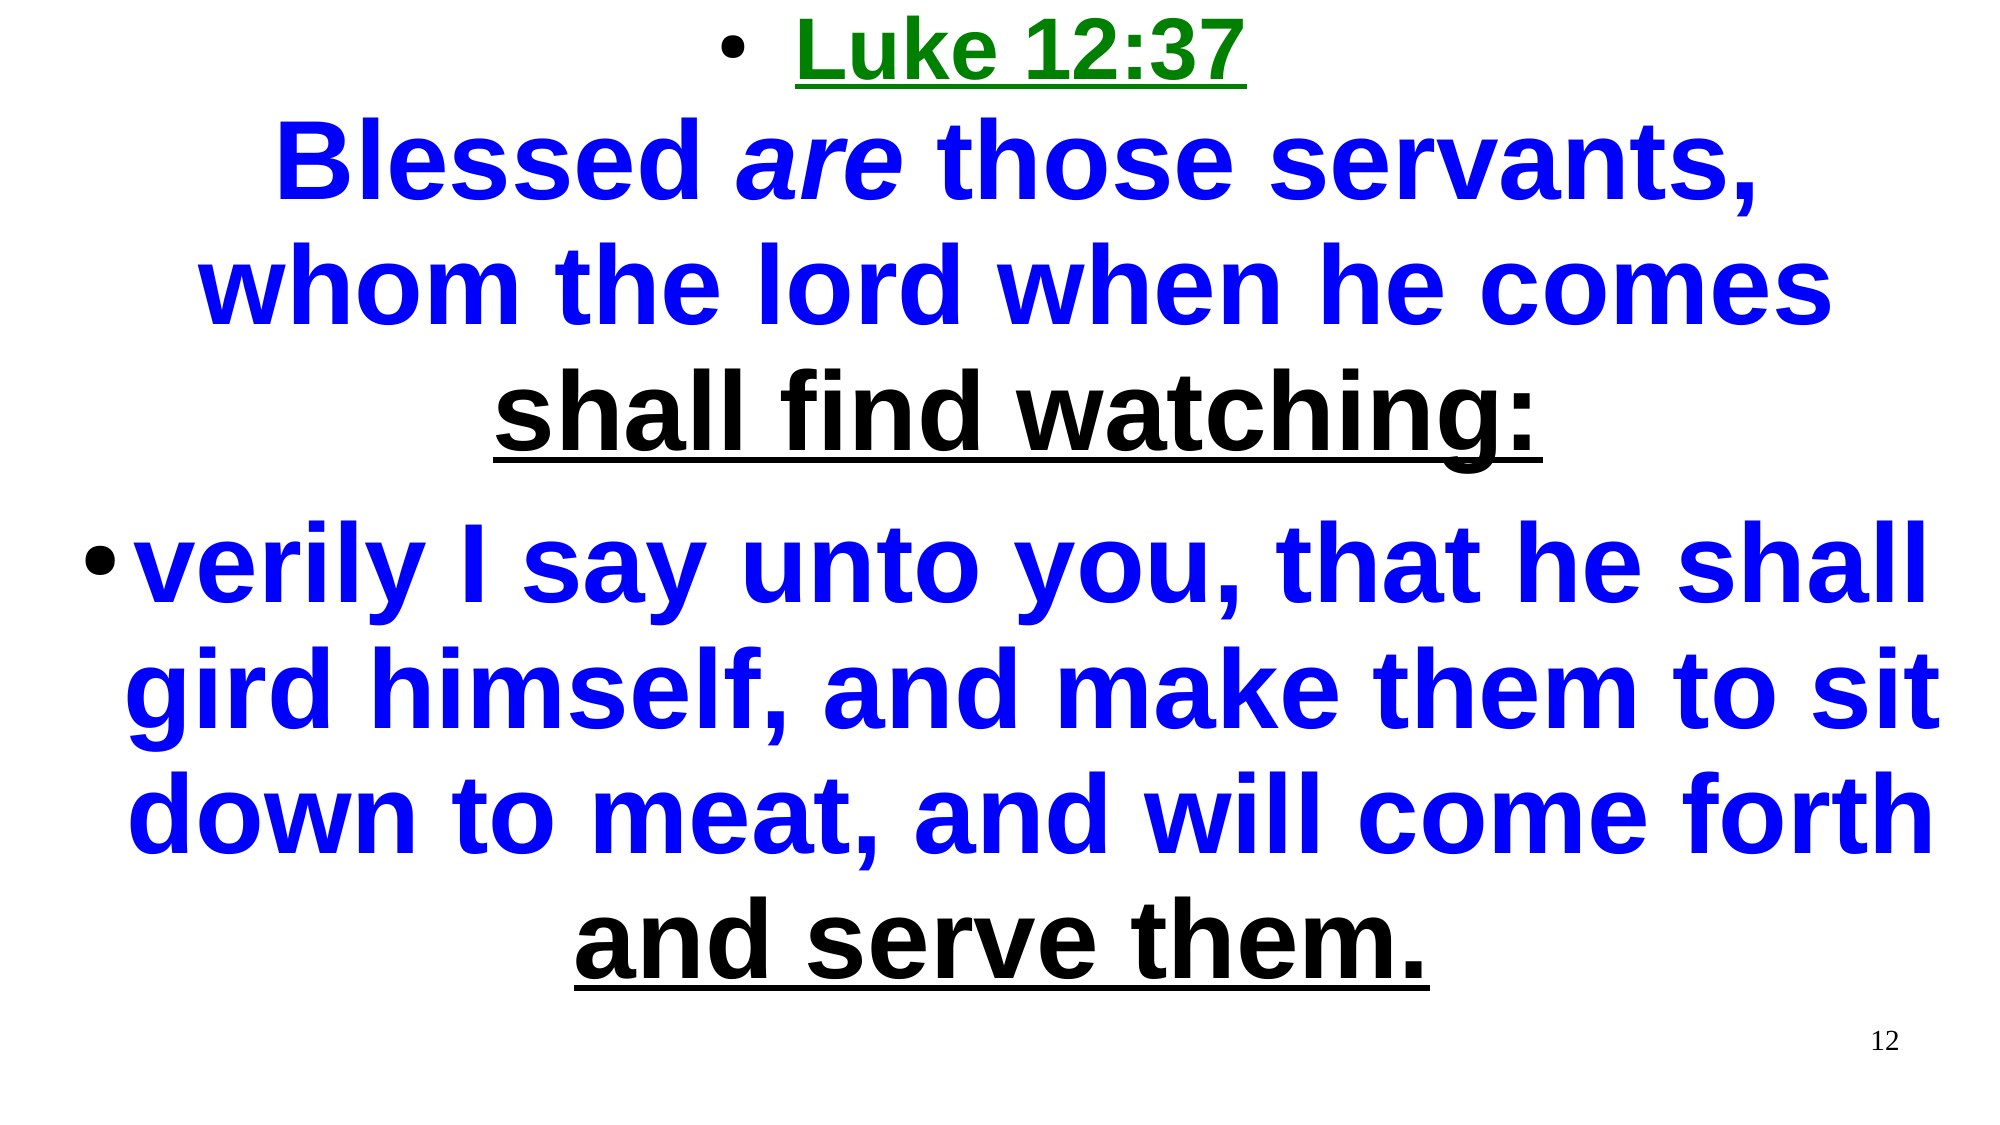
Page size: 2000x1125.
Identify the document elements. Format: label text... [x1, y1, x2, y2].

list Luke 12:37 Blessed are those servants, whom the lord when he comes shall find watching: verily I say unto you, that he shall gird himself, and make them to sit down to meat, and will come forth and serve them. [0, 0, 1996, 1123]
